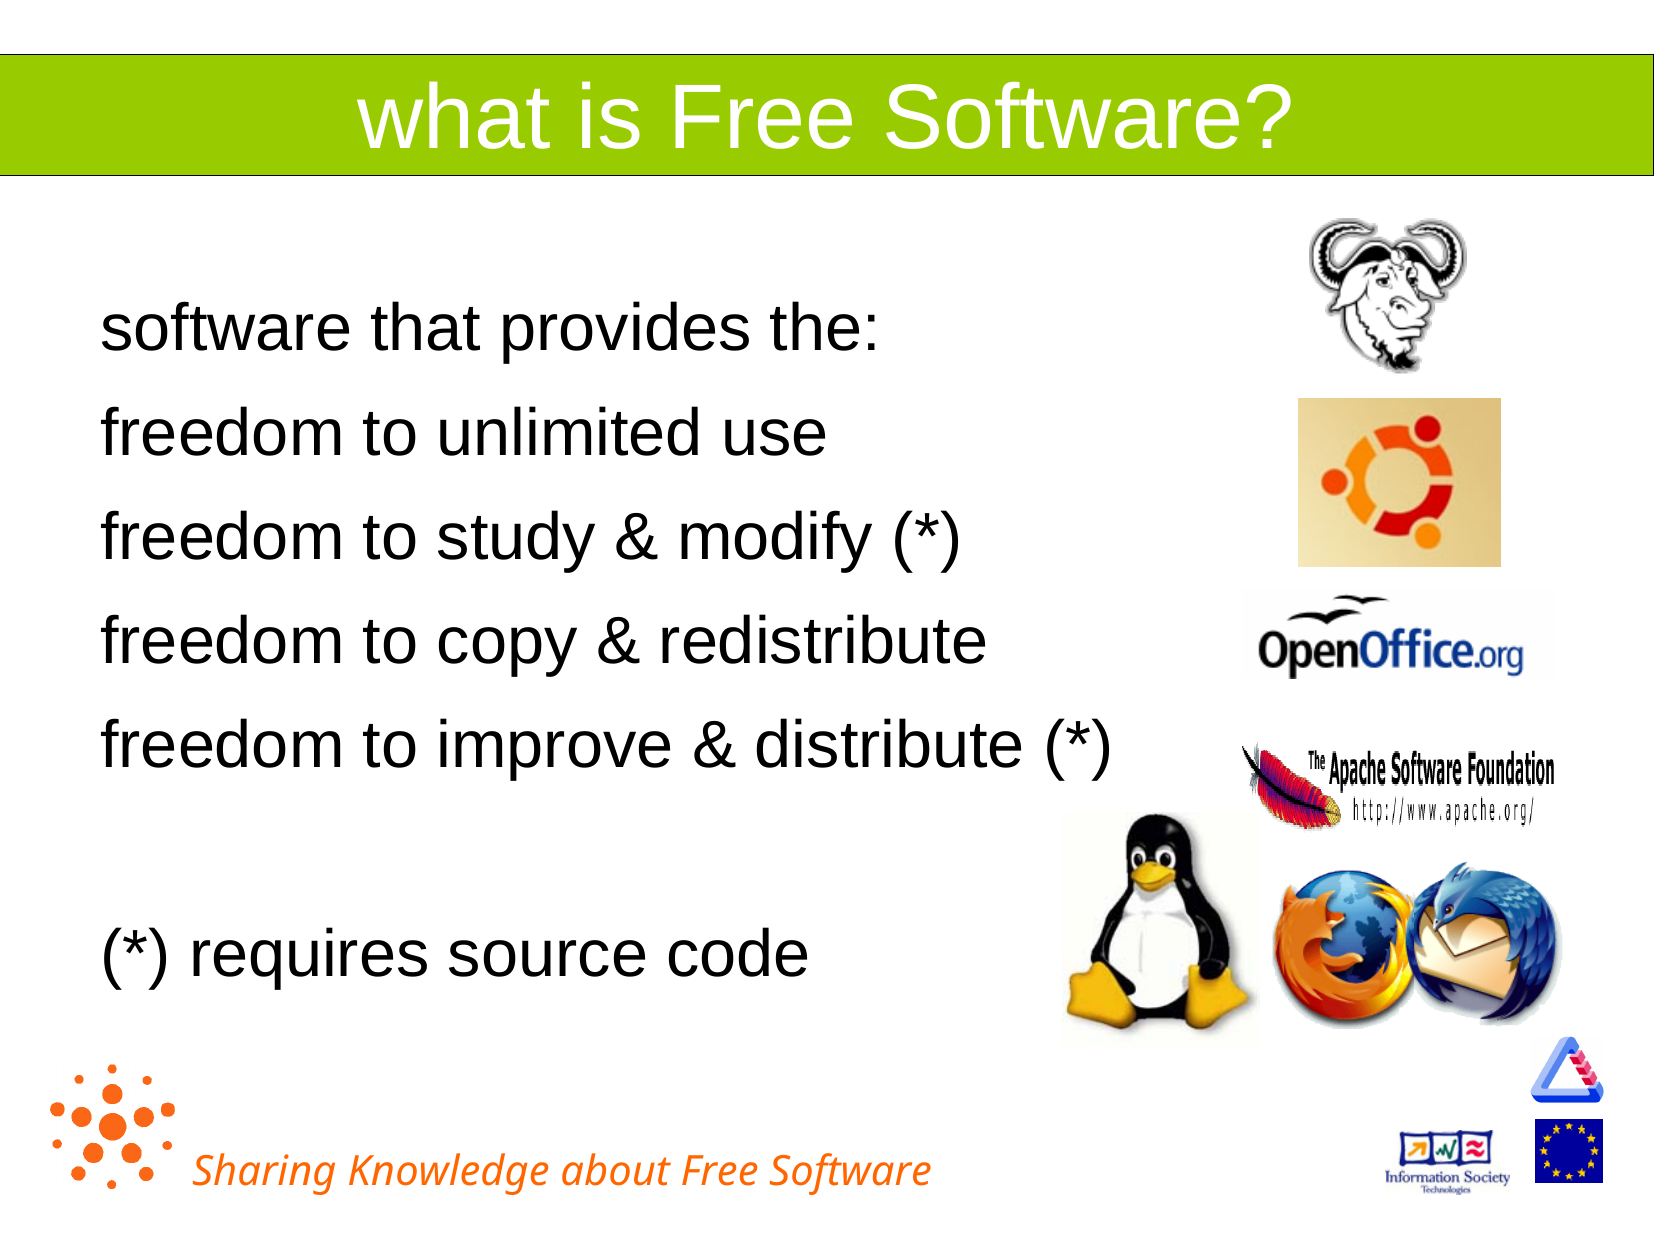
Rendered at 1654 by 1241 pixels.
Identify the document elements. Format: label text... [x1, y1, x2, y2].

list software that provides the: freedom to unlimited use freedom to study & modify (*) freedom to copy & redistribute freedom to improve & distribute (*) (*) requires source code [82, 290, 1571, 1162]
title what is Free Software? [82, 48, 1571, 185]
picture [50, 1064, 175, 1189]
picture [1309, 214, 1467, 380]
picture [1385, 1162, 1510, 1195]
picture [1298, 398, 1501, 567]
picture [1242, 588, 1555, 680]
picture [1535, 1119, 1603, 1183]
picture [1571, 1036, 1604, 1104]
picture [1062, 741, 1573, 1049]
